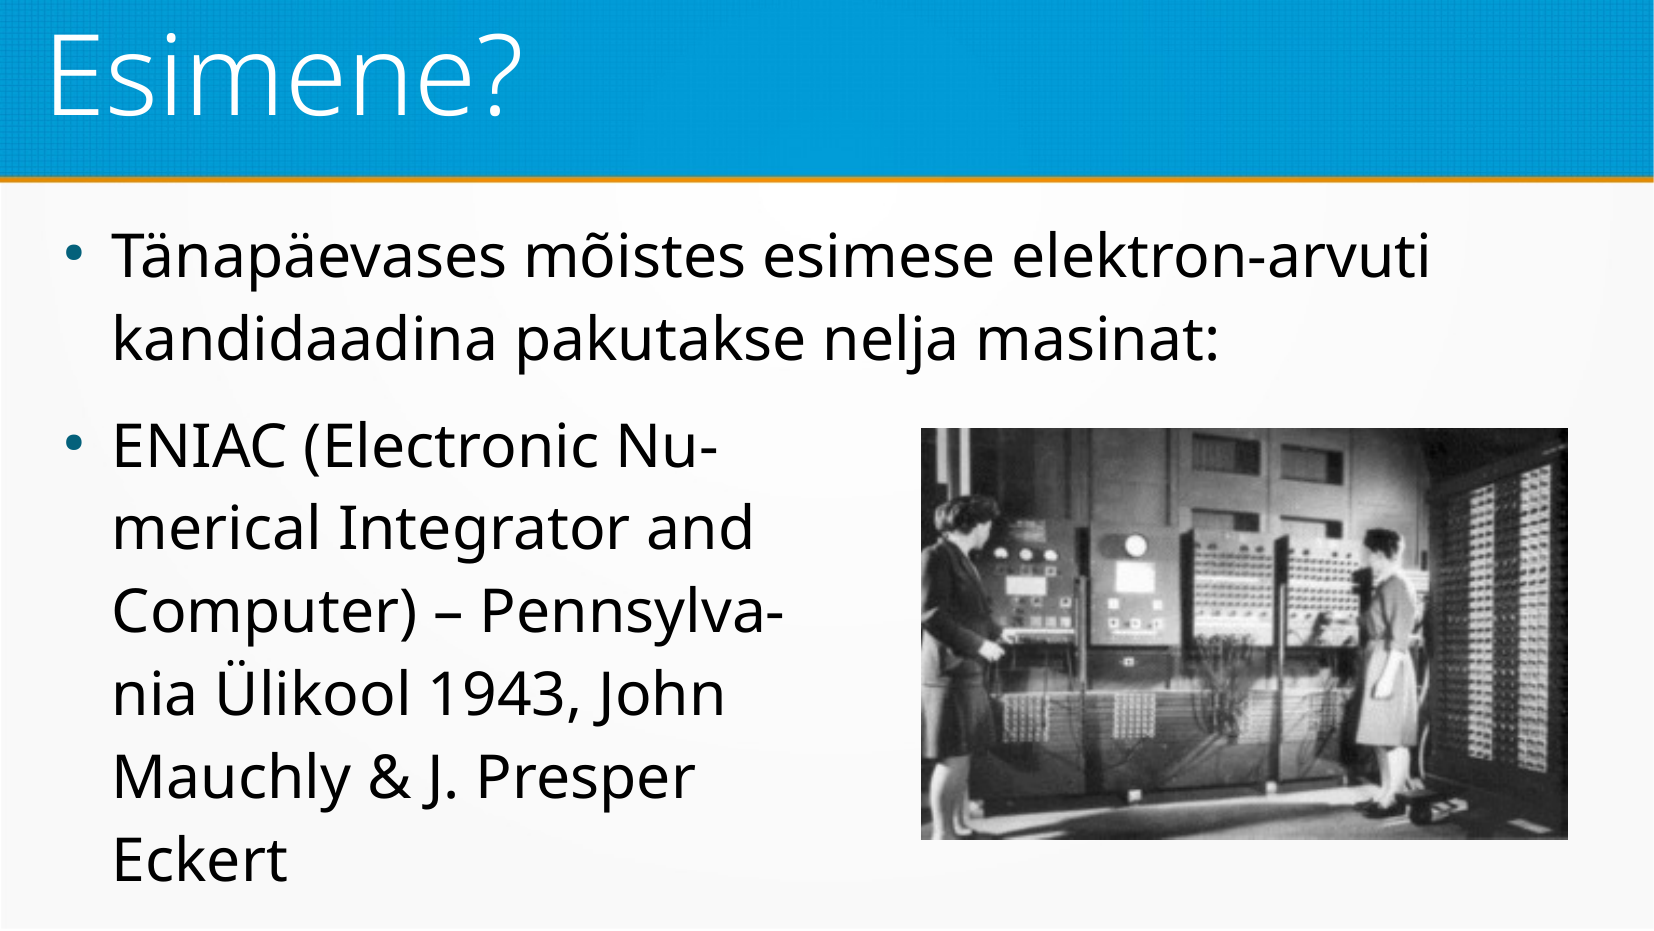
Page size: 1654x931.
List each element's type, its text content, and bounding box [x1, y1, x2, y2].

title Esimene? [43, 0, 1619, 149]
list Tänapäevases mõistes esimese elektron-arvuti kandidaadina pakutakse nelja masinat: ENIAC (Electronic Nu- merical Integrator and Computer) – Pennsylva- nia Ülikool 1943, John Mauchly & J. Presper Eckert [47, 212, 1607, 902]
picture [0, 175, 1654, 931]
